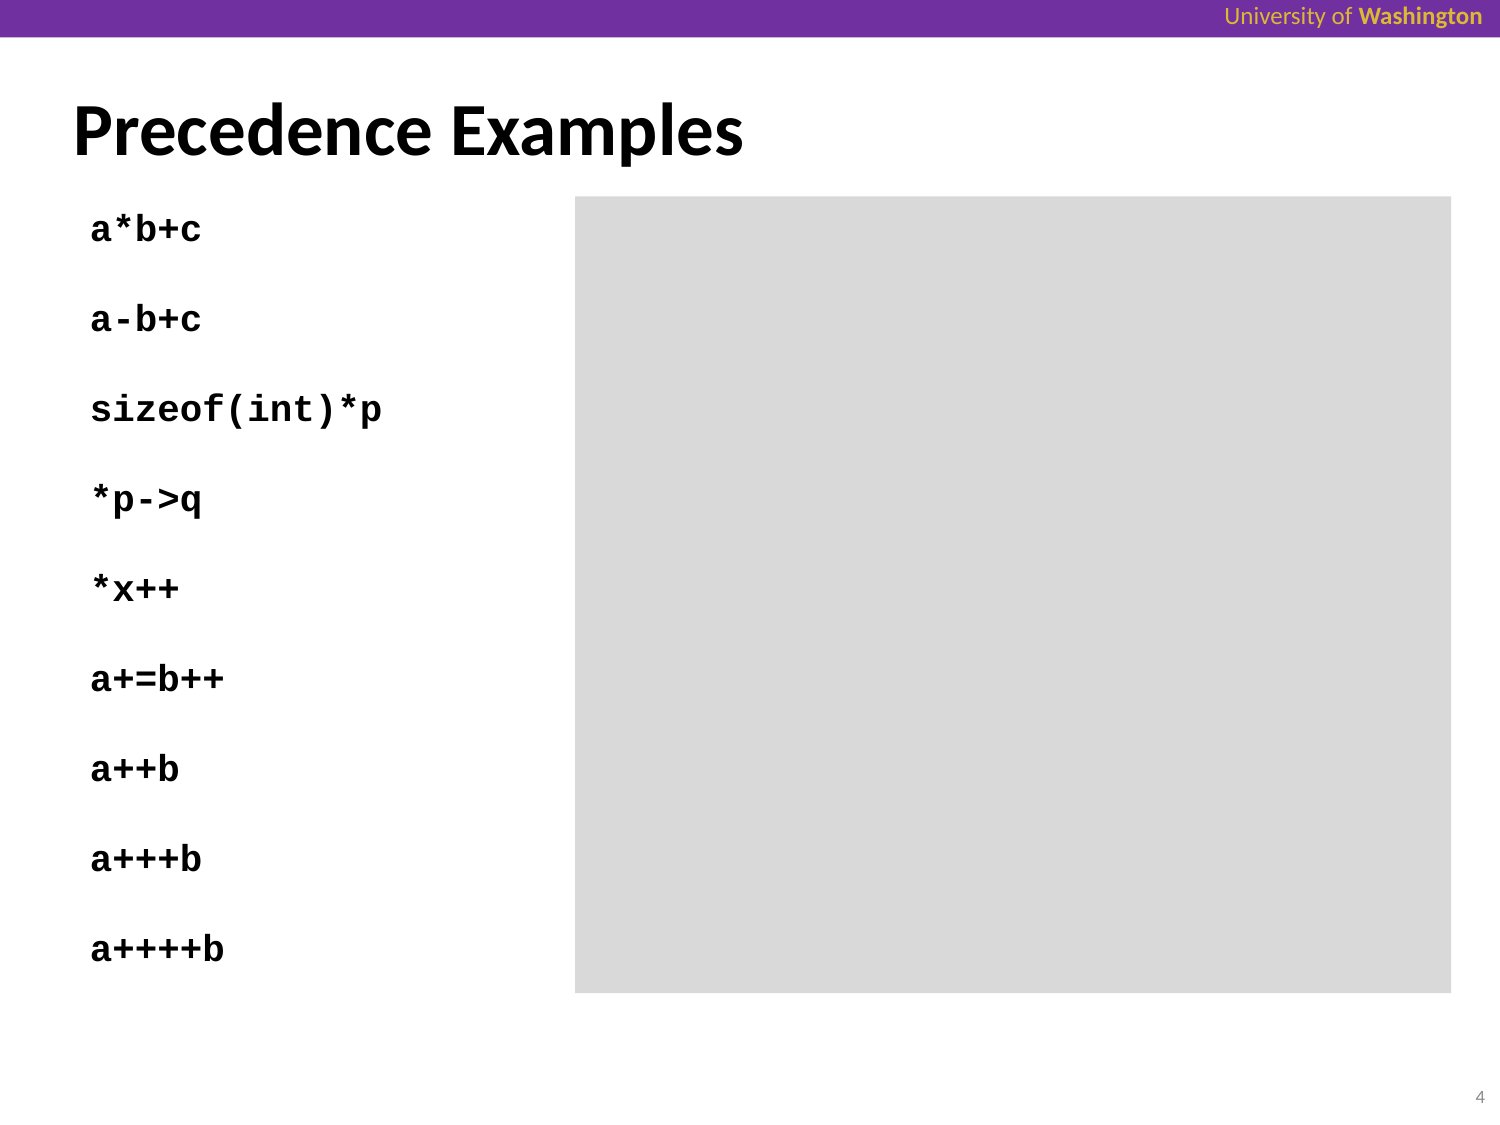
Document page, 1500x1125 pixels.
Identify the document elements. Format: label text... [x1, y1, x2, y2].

slide_number <number> [1400, 1077, 1500, 1125]
text_box a*b+c (a*b)+c a-b+c (a-b)+c sizeof(int)*p (sizeof(int))*p *p->q *(p->q) *x++ *(x++) not (*x)++ incr after use a+=b++ a+=(b++) incr after use a++b a+(+b) a+++b (a++)+b not a+(++b) incr after use a++++b (a++)+(+b) incr after use [74, 196, 575, 977]
text_box [575, 196, 1452, 994]
title Precedence Examples [58, 72, 1438, 198]
